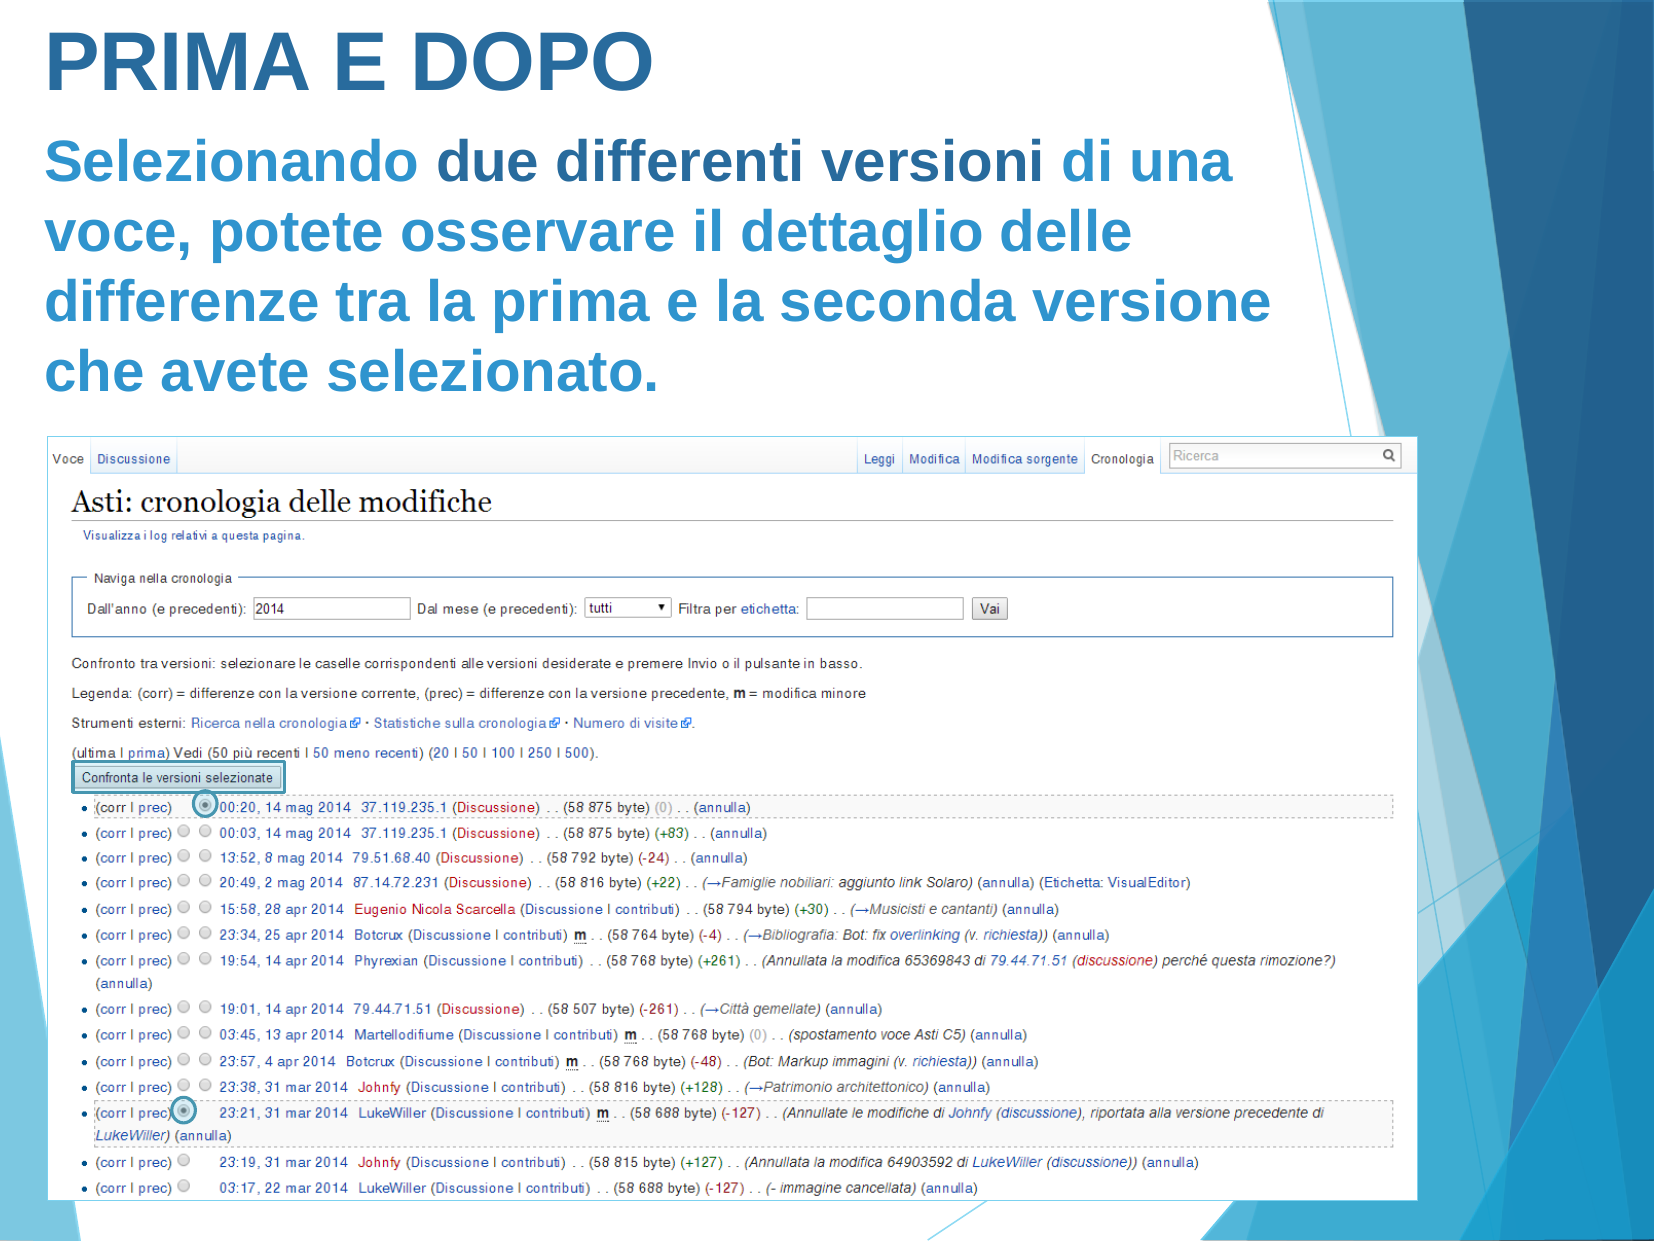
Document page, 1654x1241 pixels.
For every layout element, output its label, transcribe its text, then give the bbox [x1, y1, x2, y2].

text_box [171, 1097, 196, 1123]
picture [47, 436, 1418, 1201]
text_box Selezionando due differenti versioni di una voce, potete osservare il dettaglio delle differenze tra la prima e la seconda versione che avete selezionato. [29, 116, 1309, 411]
text_box [72, 761, 285, 817]
text_box PRIMA E DOPO [29, 0, 1309, 115]
